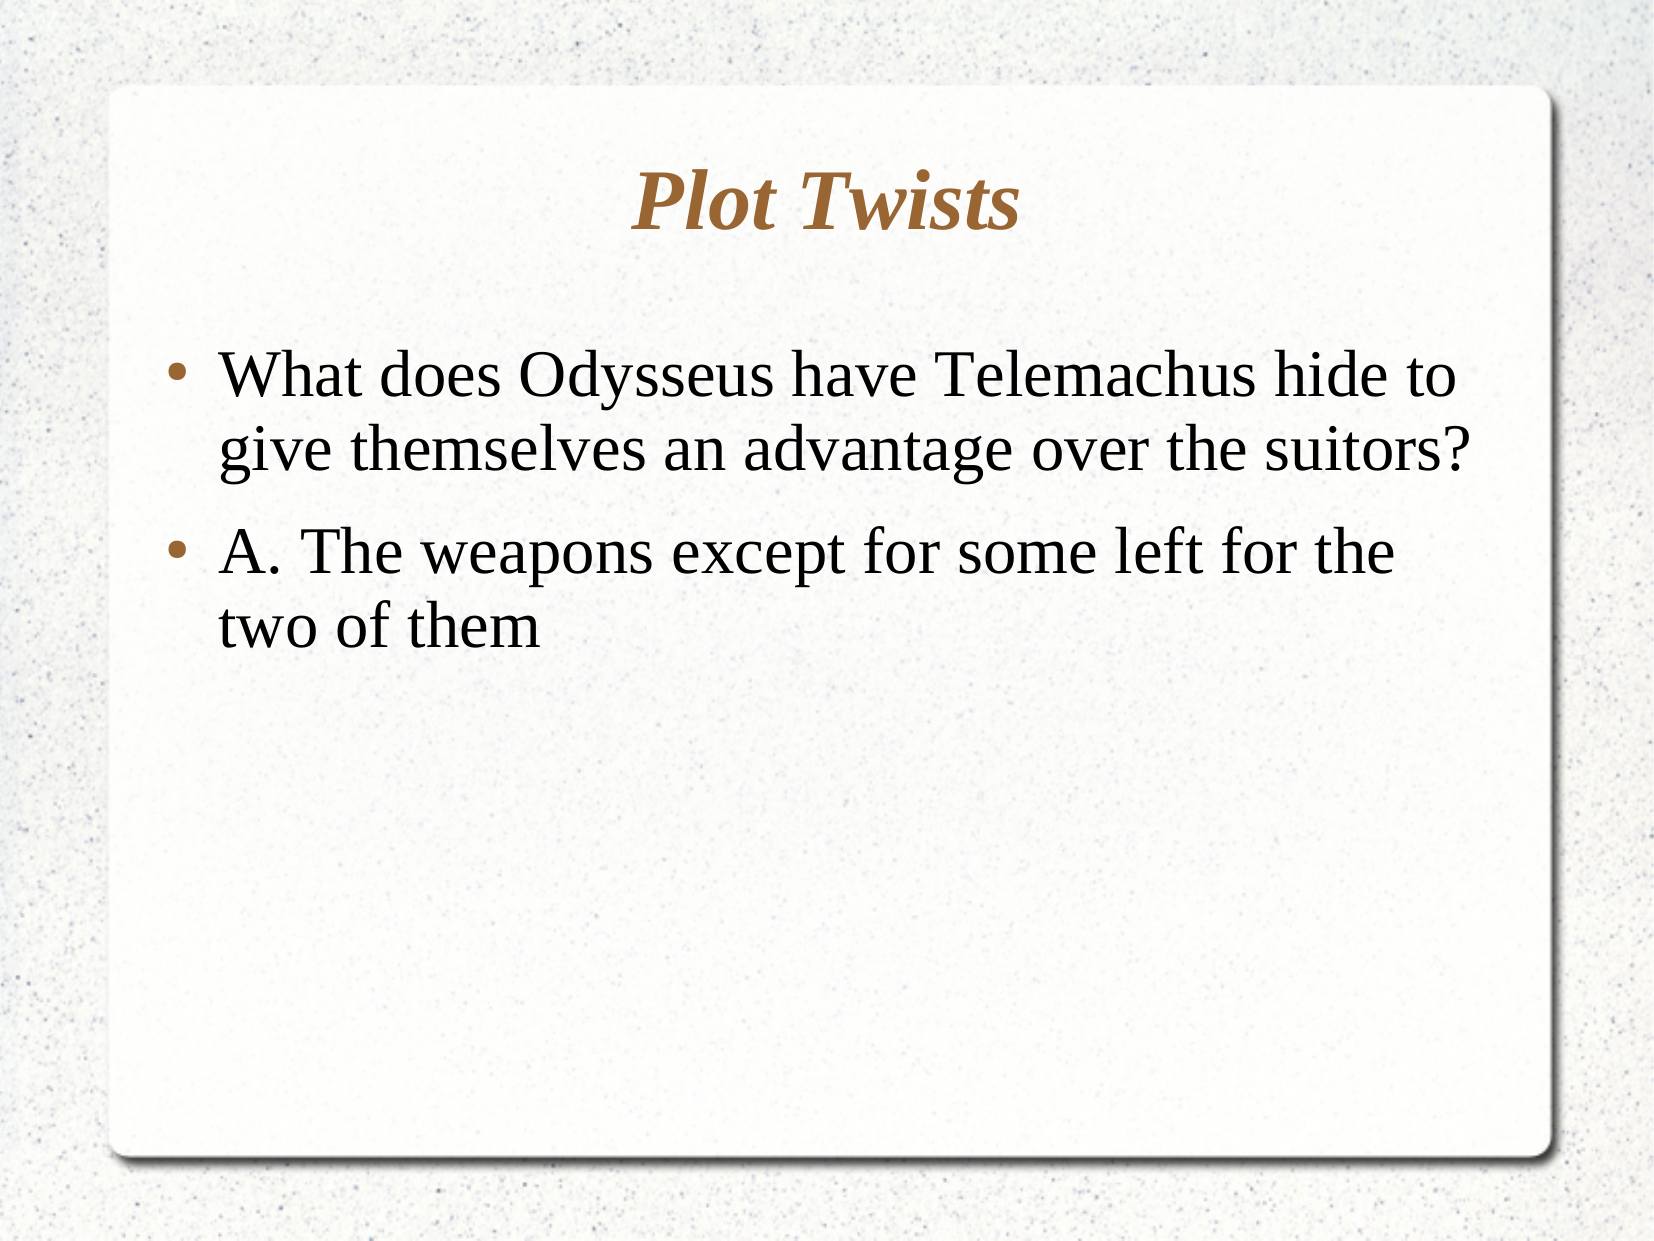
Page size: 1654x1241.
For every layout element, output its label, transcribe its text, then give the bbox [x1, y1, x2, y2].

title Plot Twists [118, 96, 1536, 304]
list What does Odysseus have Telemachus hide to give themselves an advantage over the suitors? A. The weapons except for some left for the two of them [147, 336, 1506, 987]
picture [0, 0, 1654, 1241]
